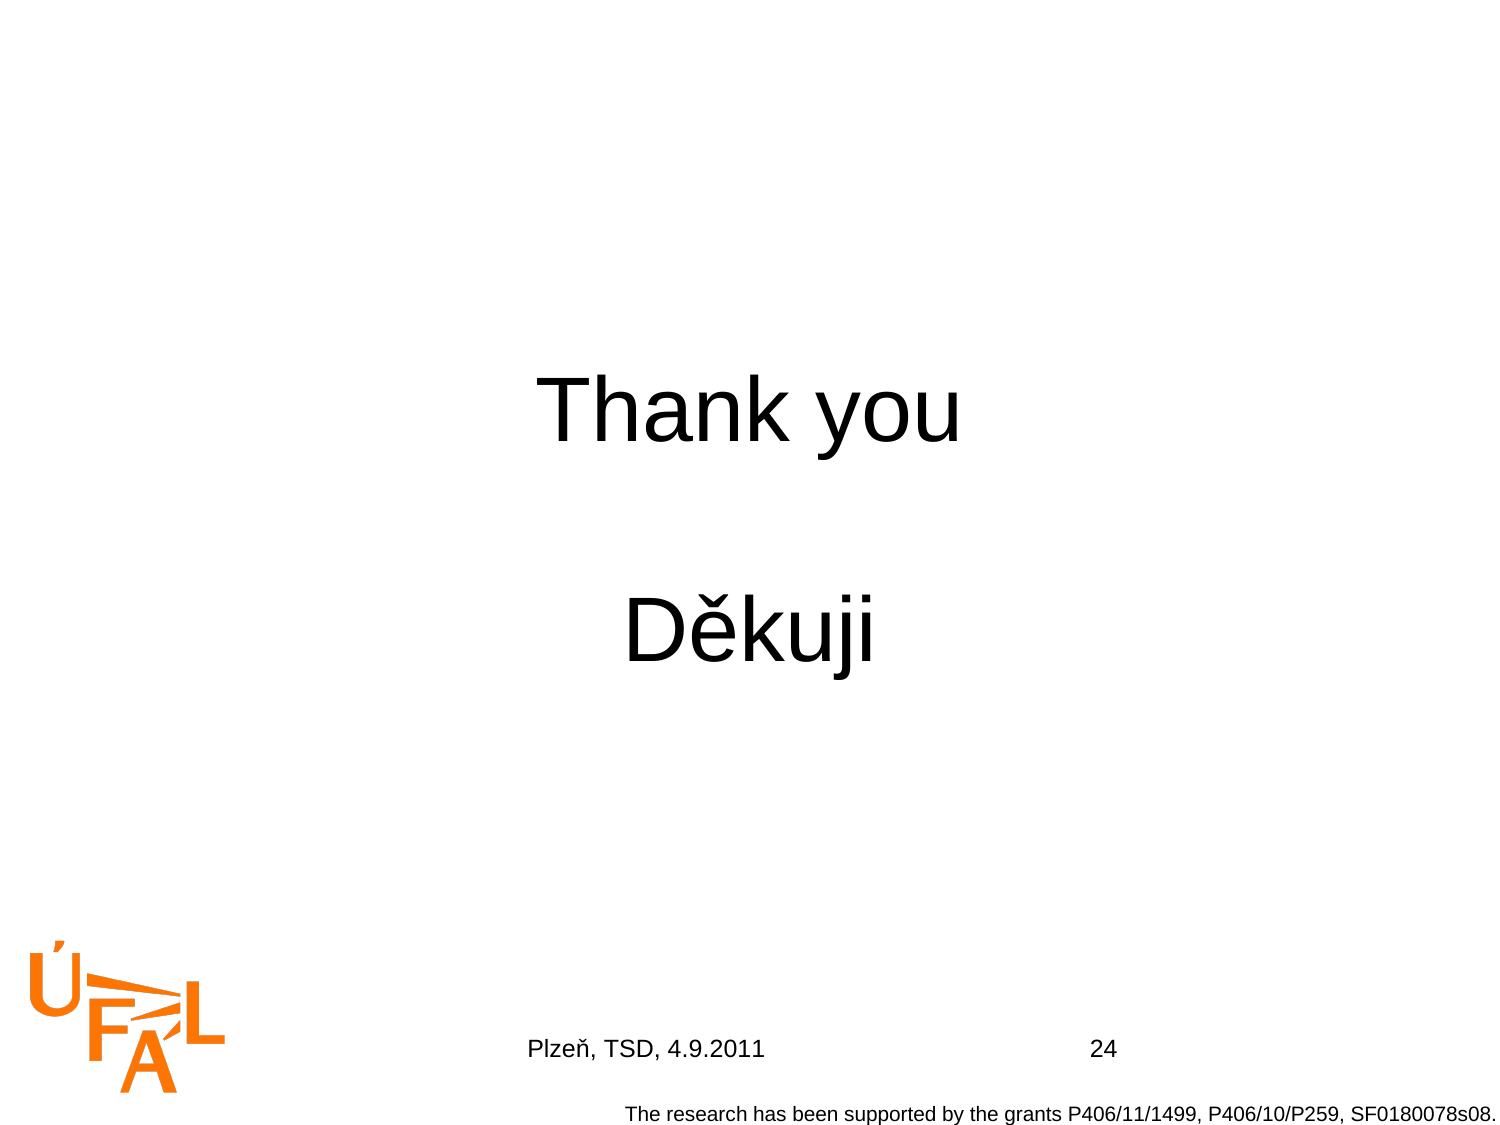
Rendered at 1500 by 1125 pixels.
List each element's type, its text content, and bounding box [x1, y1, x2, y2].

title Thank you Děkuji [112, 196, 1388, 835]
picture [29, 940, 225, 1093]
text_box The research has been supported by the grants P406/11/1499, P406/10/P259, SF0180078s08. [590, 1092, 1500, 1125]
